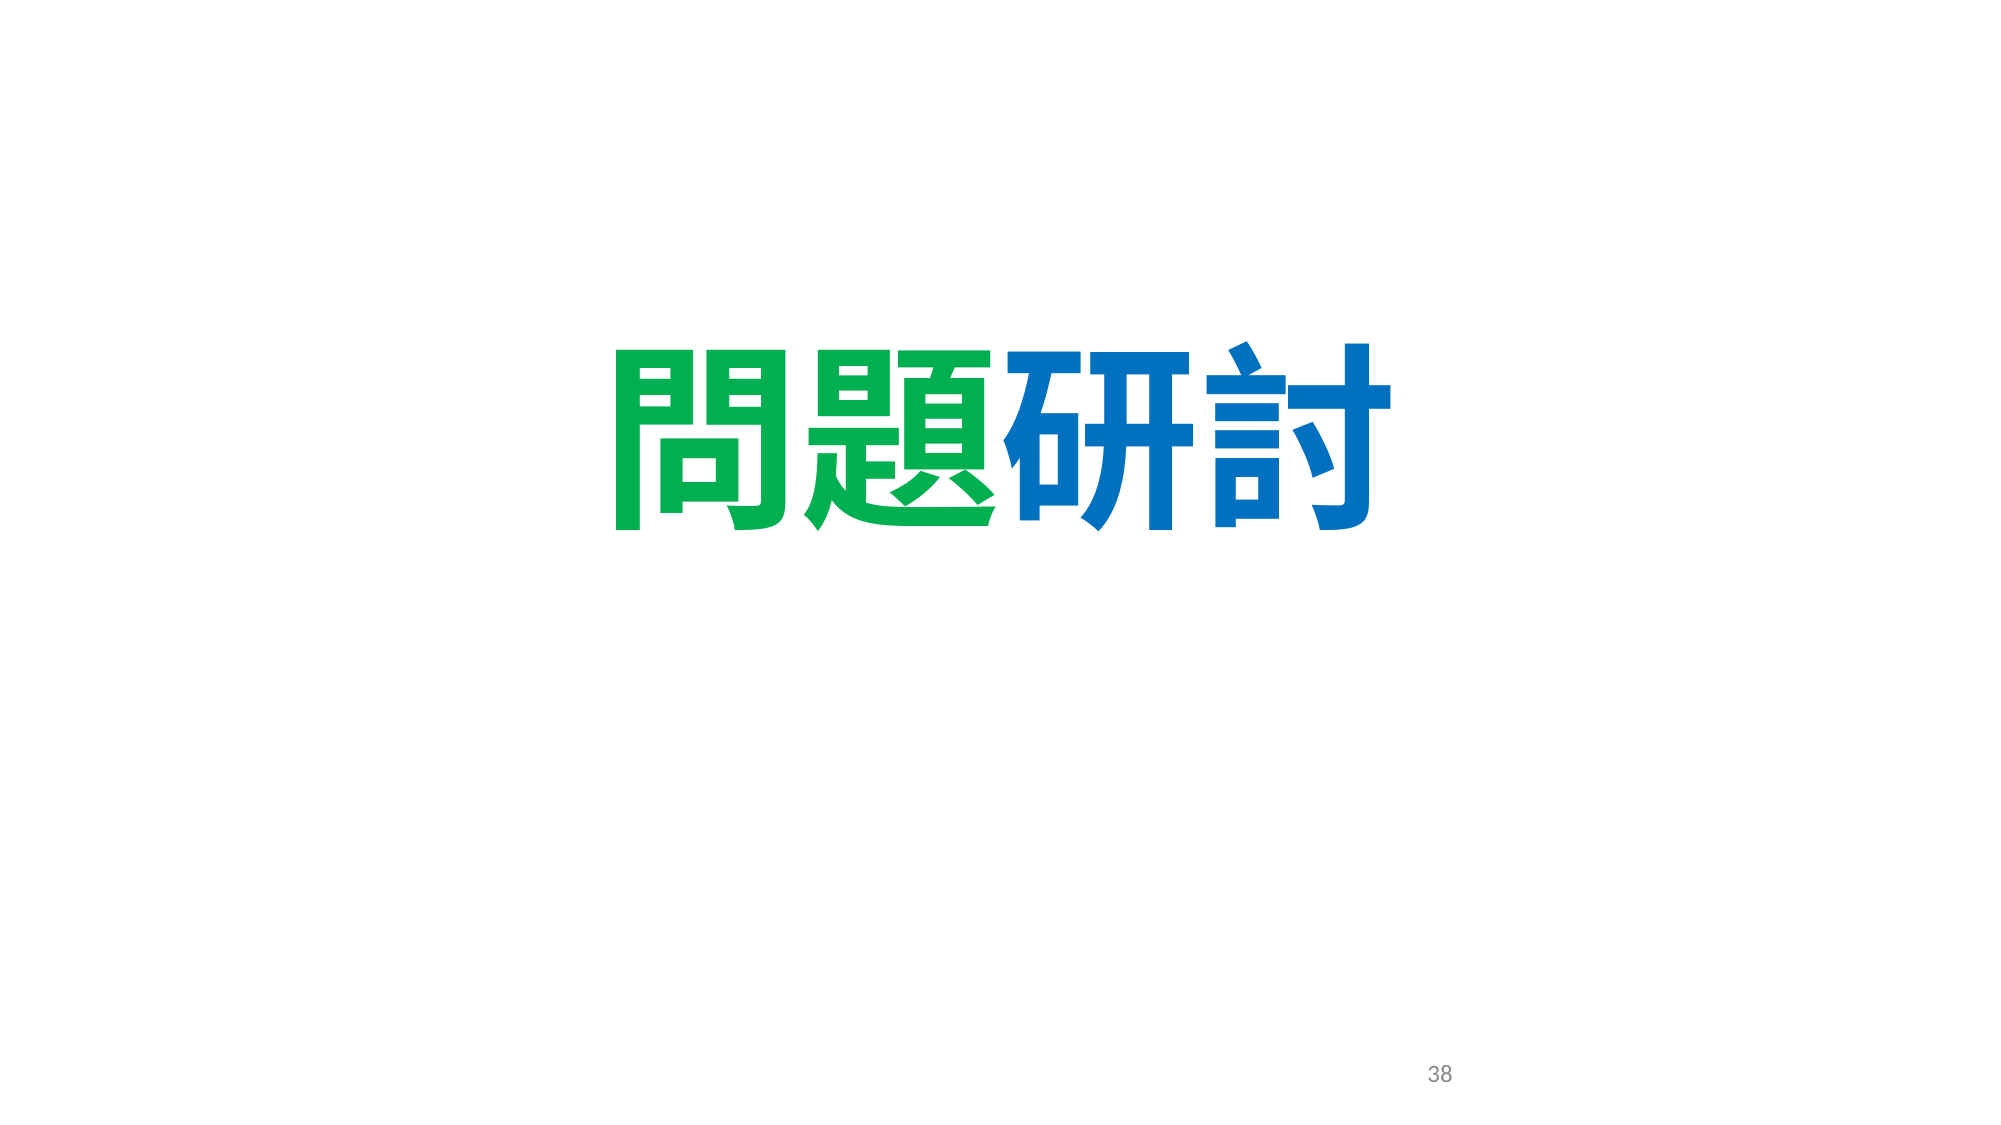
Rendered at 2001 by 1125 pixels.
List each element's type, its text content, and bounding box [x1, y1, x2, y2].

title 問題研討 [137, 59, 1863, 836]
text_box 38 [1412, 1042, 1863, 1103]
